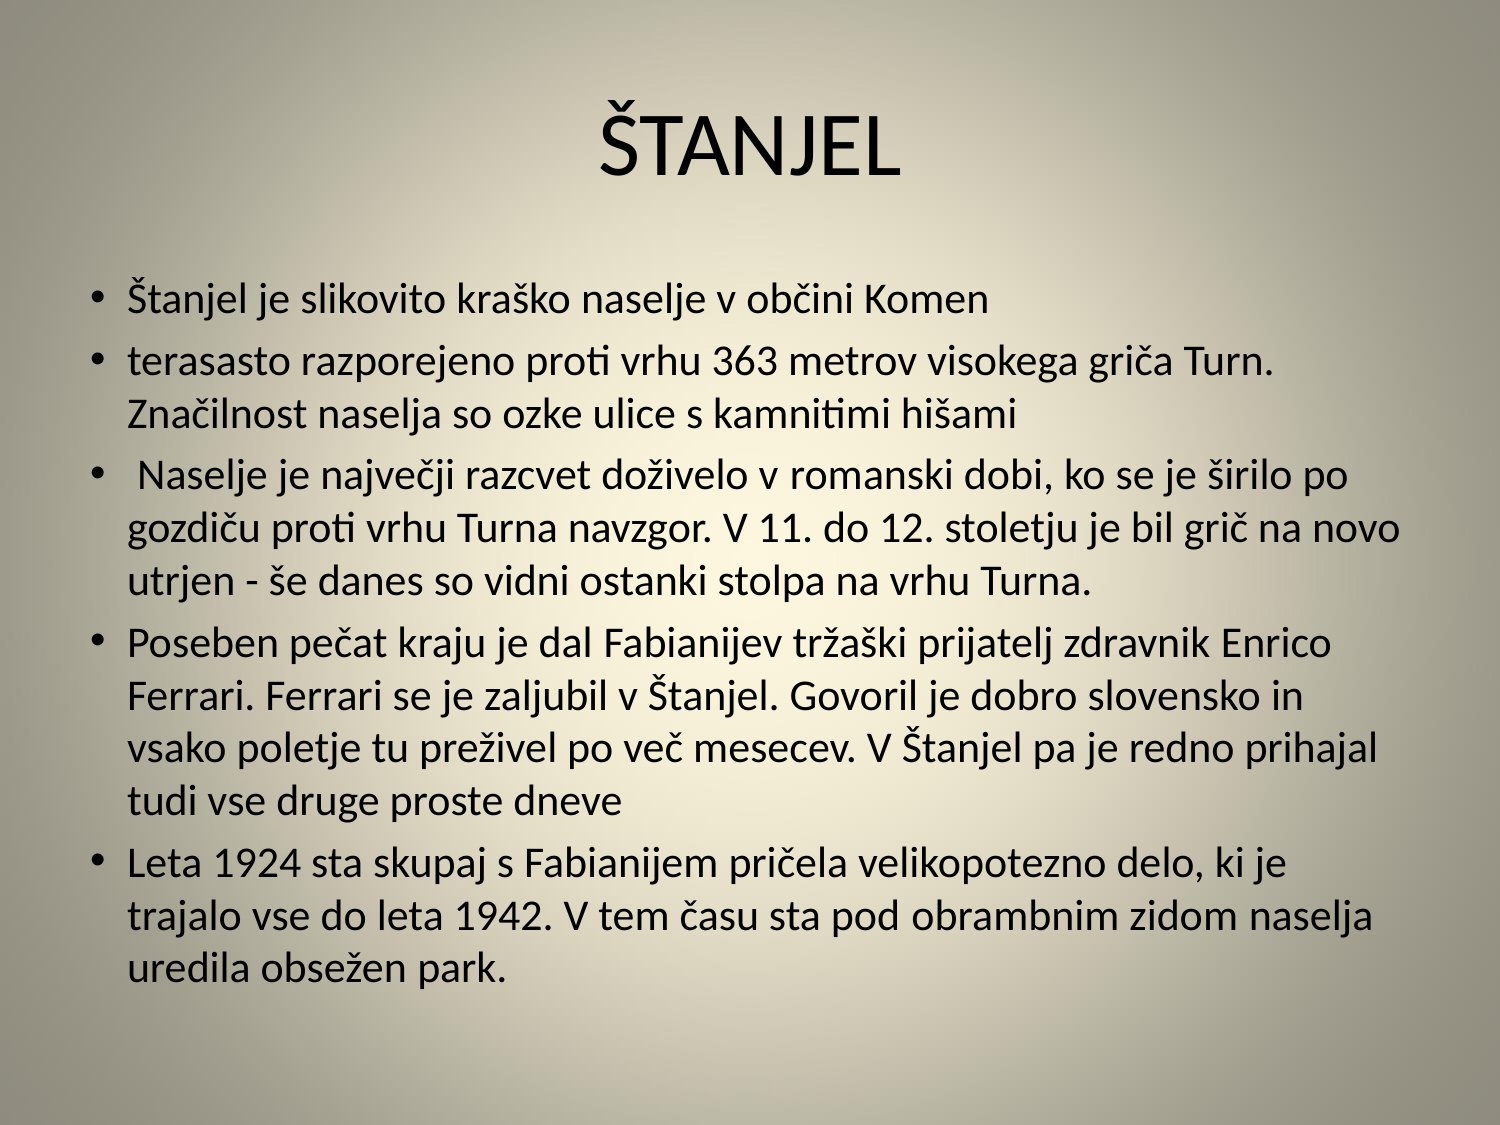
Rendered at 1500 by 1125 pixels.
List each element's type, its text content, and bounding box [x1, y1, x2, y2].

list Štanjel je slikovito kraško naselje v občini Komen terasasto razporejeno proti vrhu 363 metrov visokega griča Turn. Značilnost naselja so ozke ulice s kamnitimi hišami Naselje je največji razcvet doživelo v romanski dobi, ko se je širilo po gozdiču proti vrhu Turna navzgor. V 11. do 12. stoletju je bil grič na novo utrjen - še danes so vidni ostanki stolpa na vrhu Turna. Poseben pečat kraju je dal Fabianijev tržaški prijatelj zdravnik Enrico Ferrari. Ferrari se je zaljubil v Štanjel. Govoril je dobro slovensko in vsako poletje tu preživel po več mesecev. V Štanjel pa je redno prihajal tudi vse druge proste dneve Leta 1924 sta skupaj s Fabianijem pričela velikopotezno delo, ki je trajalo vse do leta 1942. V tem času sta pod obrambnim zidom naselja uredila obsežen park. [75, 262, 1425, 1005]
picture [0, 0, 1500, 1125]
title ŠTANJEL [75, 45, 1425, 233]
